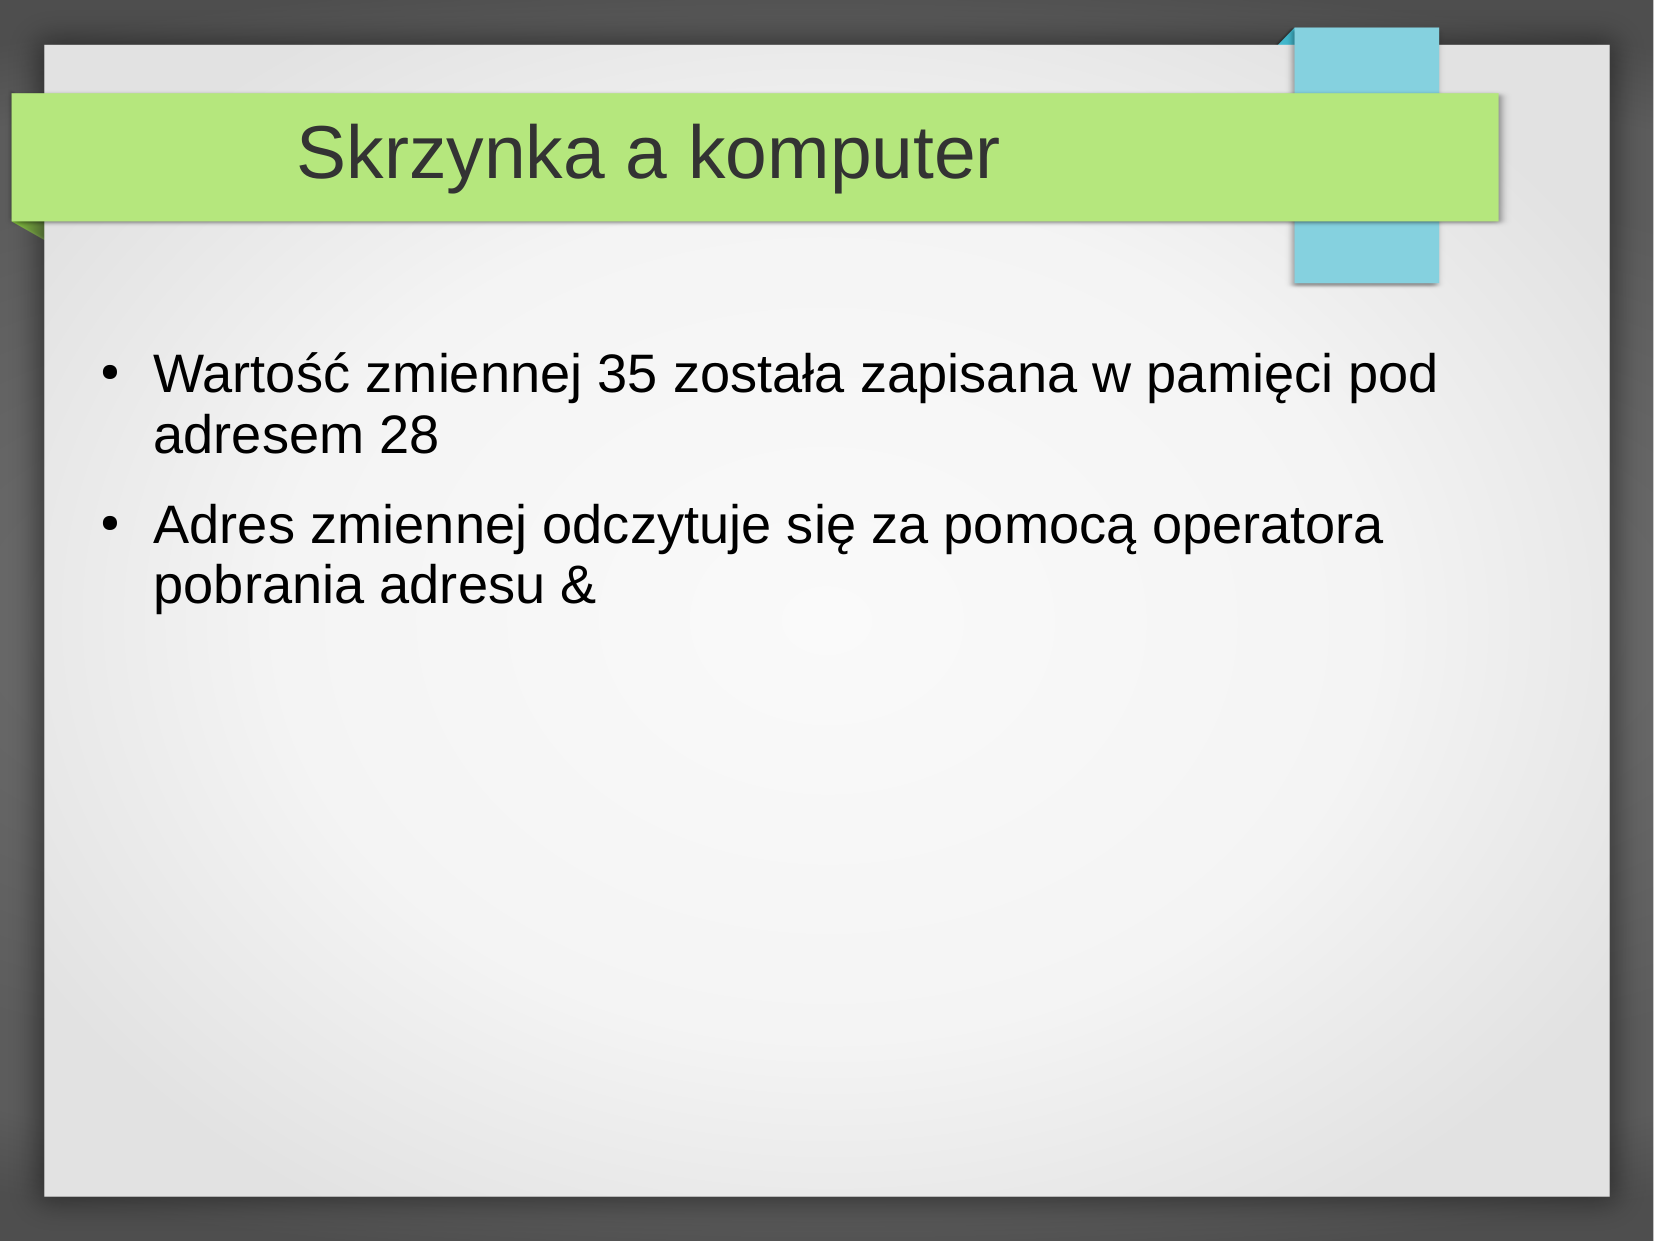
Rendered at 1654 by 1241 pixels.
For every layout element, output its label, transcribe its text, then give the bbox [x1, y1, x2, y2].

picture [0, 0, 1654, 1241]
list Wartość zmiennej 35 została zapisana w pamięci pod adresem 28 Adres zmiennej odczytuje się za pomocą operatora pobrania adresu & [82, 343, 1538, 1063]
title Skrzynka a komputer [296, 49, 1411, 257]
